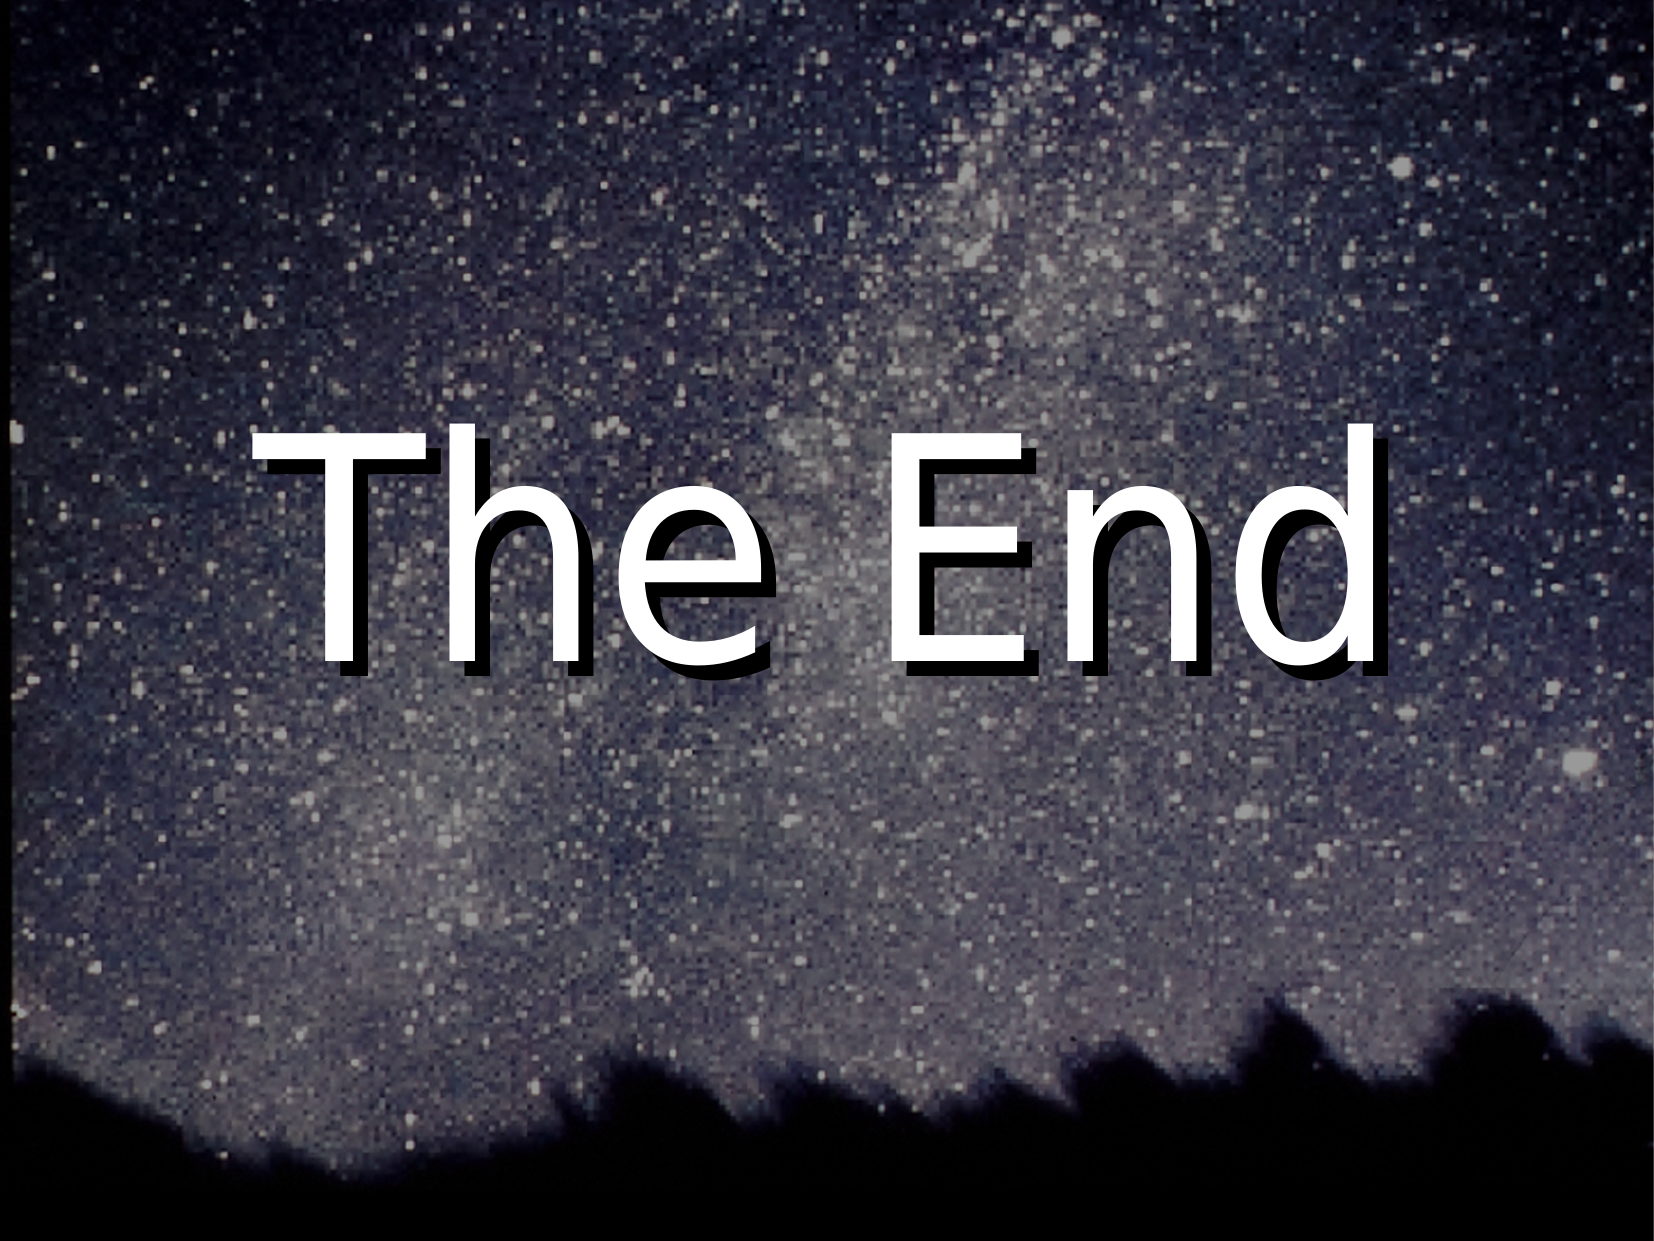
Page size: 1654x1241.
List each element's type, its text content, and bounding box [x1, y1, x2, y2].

title The End [82, 372, 1571, 737]
picture [0, 0, 1654, 1241]
